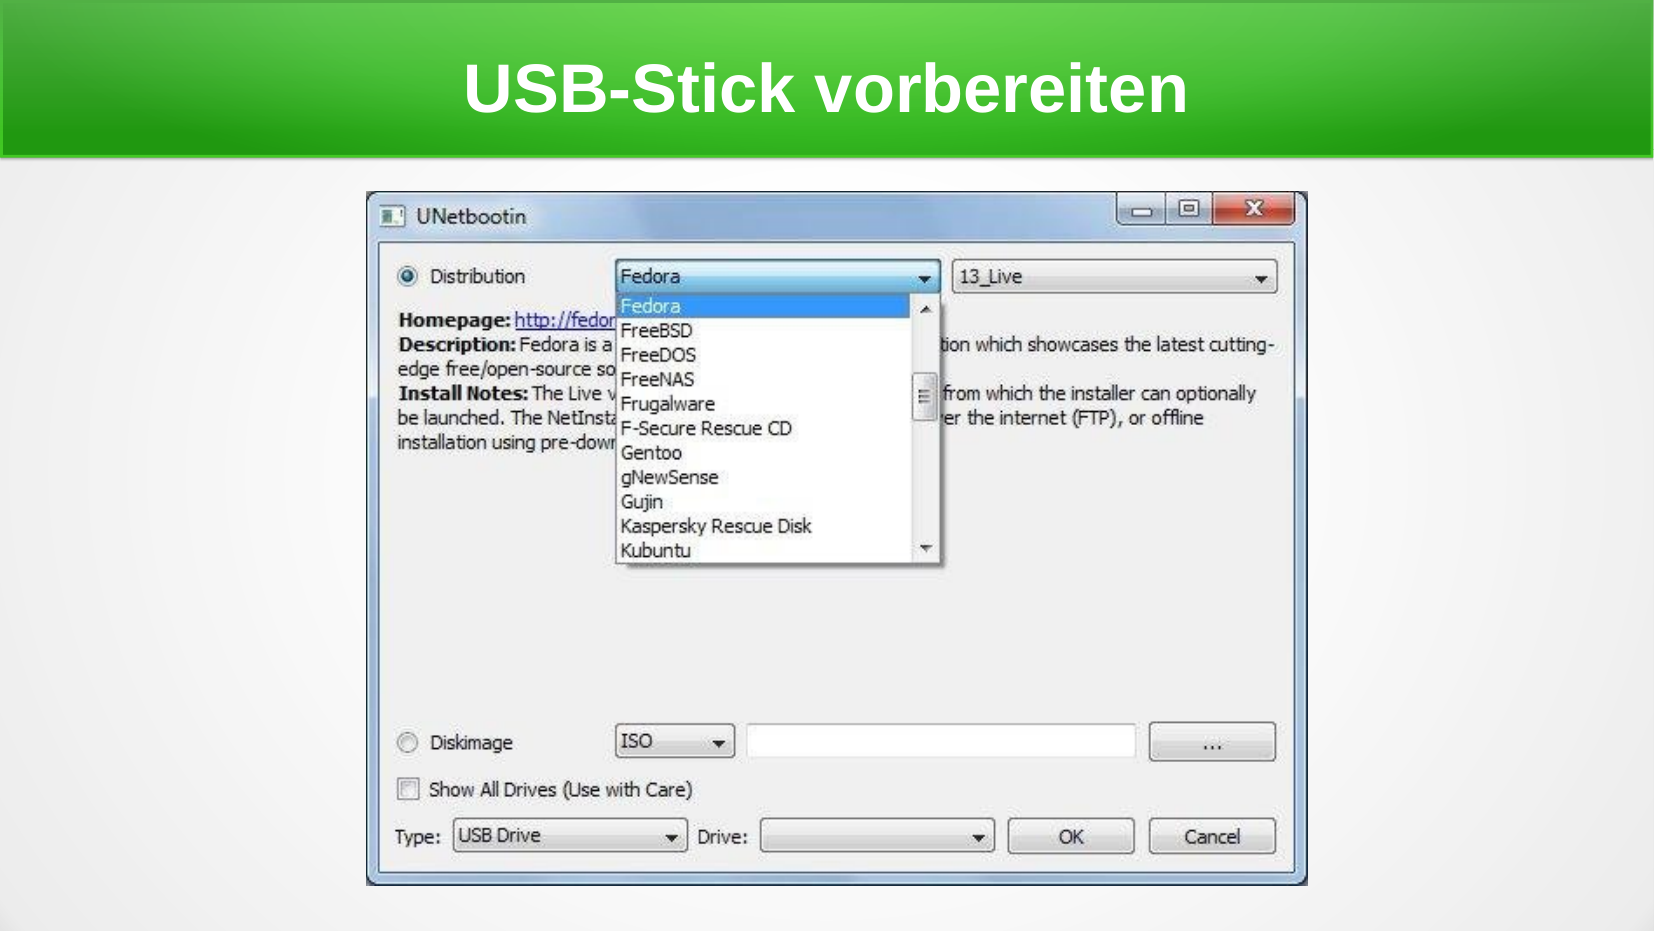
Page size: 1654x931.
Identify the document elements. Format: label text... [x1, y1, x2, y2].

title USB-Stick vorbereiten [82, 35, 1571, 142]
picture [366, 191, 1308, 886]
